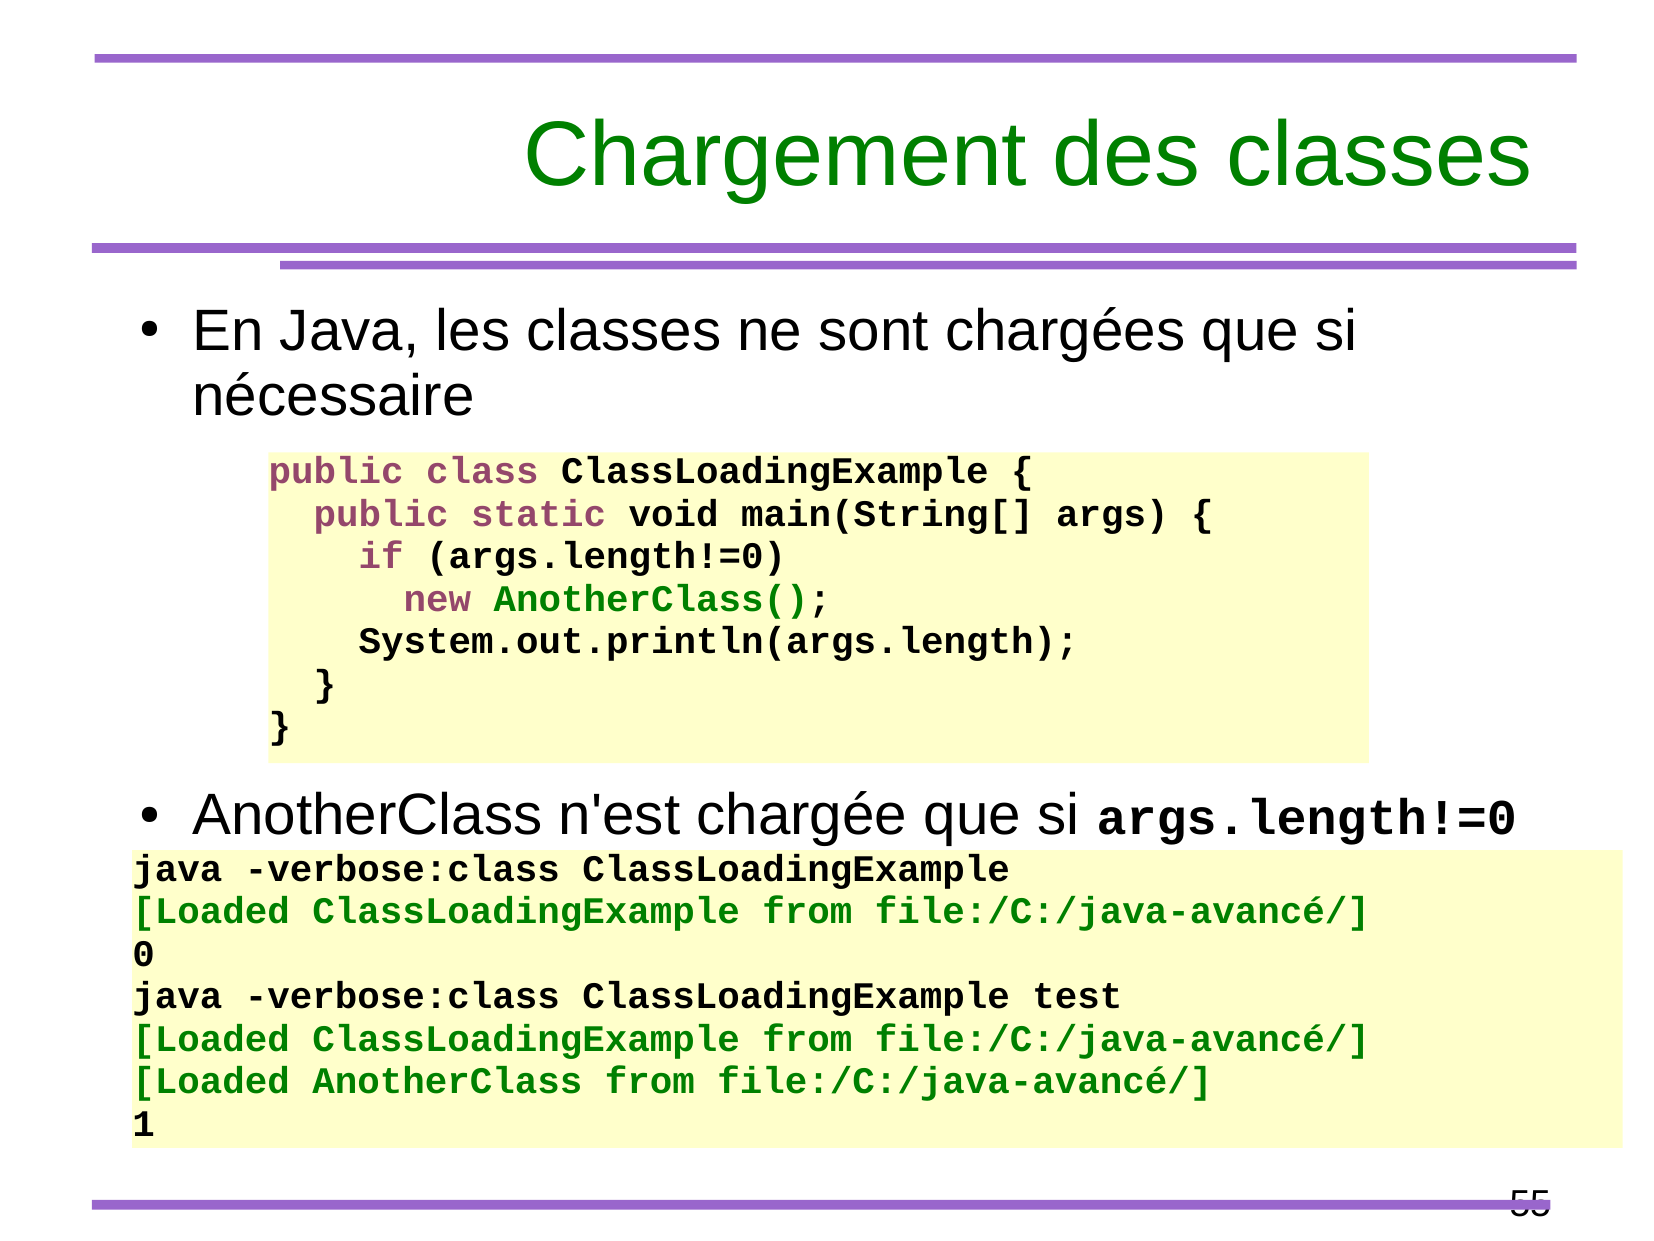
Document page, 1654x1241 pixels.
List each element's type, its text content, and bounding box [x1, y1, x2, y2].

text_box java -verbose:class ClassLoadingExample [Loaded ClassLoadingExample from file:/C:/java-avancé/] 0 java -verbose:class ClassLoadingExample test [Loaded ClassLoadingExample from file:/C:/java-avancé/] [Loaded AnotherClass from file:/C:/java-avancé/] 1 [132, 850, 1623, 1148]
title Chargement des classes [121, 49, 1534, 257]
list En Java, les classes ne sont chargées que si nécessaire AnotherClass n'est chargée que si args.length!=0 [121, 297, 1534, 1168]
text_box public class ClassLoadingExample { public static void main(String[] args) { if (args.length!=0) new AnotherClass(); System.out.println(args.length); } } [268, 452, 1369, 764]
